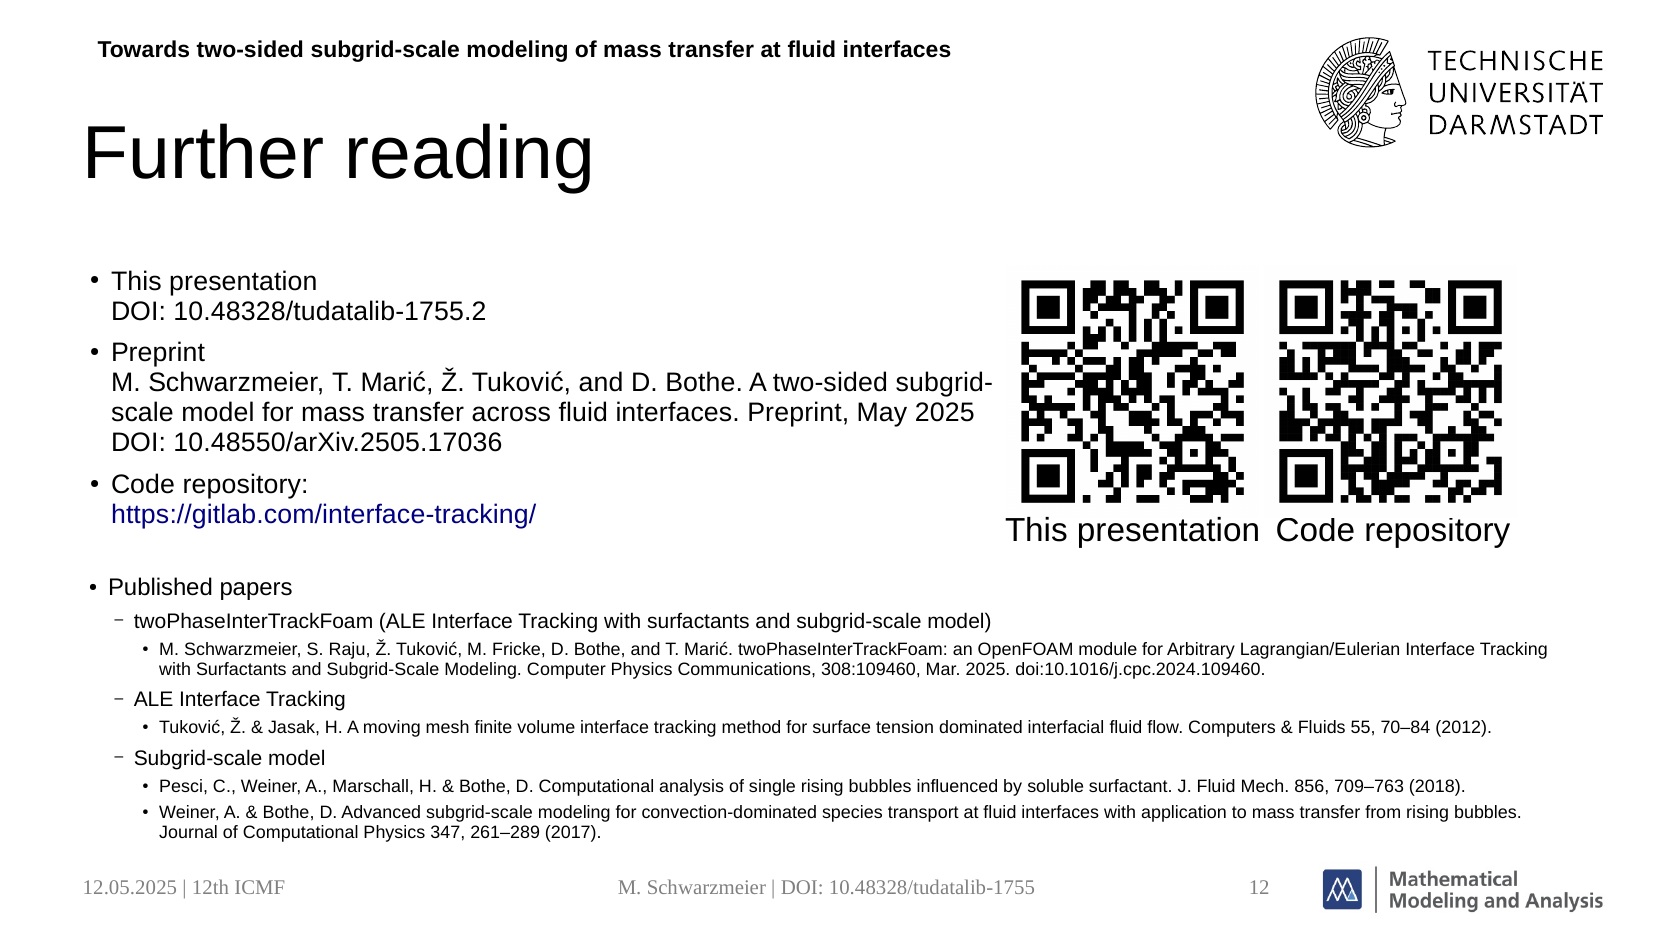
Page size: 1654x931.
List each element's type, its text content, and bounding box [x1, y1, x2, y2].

picture [1006, 265, 1259, 504]
list Published papers twoPhaseInterTrackFoam (ALE Interface Tracking with surfactants and subgrid-scale model) M. Schwarzmeier, S. Raju, Ž. Tuković, M. Fricke, D. Bothe, and T. Marić. twoPhaseInterTrackFoam: an OpenFOAM module for Arbitrary Lagrangian/Eulerian Interface Tracking with Surfactants and Subgrid-Scale Modeling. Computer Physics Communications, 308:109460, Mar. 2025. doi:10.1016/j.cpc.2024.109460. ALE Interface Tracking Tuković, Ž. & Jasak, H. A moving mesh finite volume interface tracking method for surface tension dominated interfacial fluid flow. Computers & Fluids 55, 70–84 (2012). Subgrid-scale model Pesci, C., Weiner, A., Marschall, H. & Bothe, D. Computational analysis of single rising bubbles influenced by soluble surfactant. J. Fluid Mech. 856, 709–763 (2018). Weiner, A. & Bothe, D. Advanced subgrid-scale modeling for convection-dominated species transport at fluid interfaces with application to mass transfer from rising bubbles. Journal of Computational Physics 347, 261–289 (2017). [82, 574, 1571, 856]
picture [1299, 861, 1626, 918]
title Further reading [82, 69, 1270, 237]
picture [1264, 265, 1517, 518]
text_box This presentation [974, 504, 1292, 562]
list This presentation DOI: 10.48328/tudatalib-1755.2 Preprint M. Schwarzmeier, T. Marić, Ž. Tuković, and D. Bothe. A two-sided subgrid-scale model for mass transfer across fluid interfaces. Preprint, May 2025 DOI: 10.48550/arXiv.2505.17036 Code repository: https://gitlab.com/interface-tracking/ [82, 265, 1004, 548]
text_box Code repository [1292, 504, 1552, 562]
